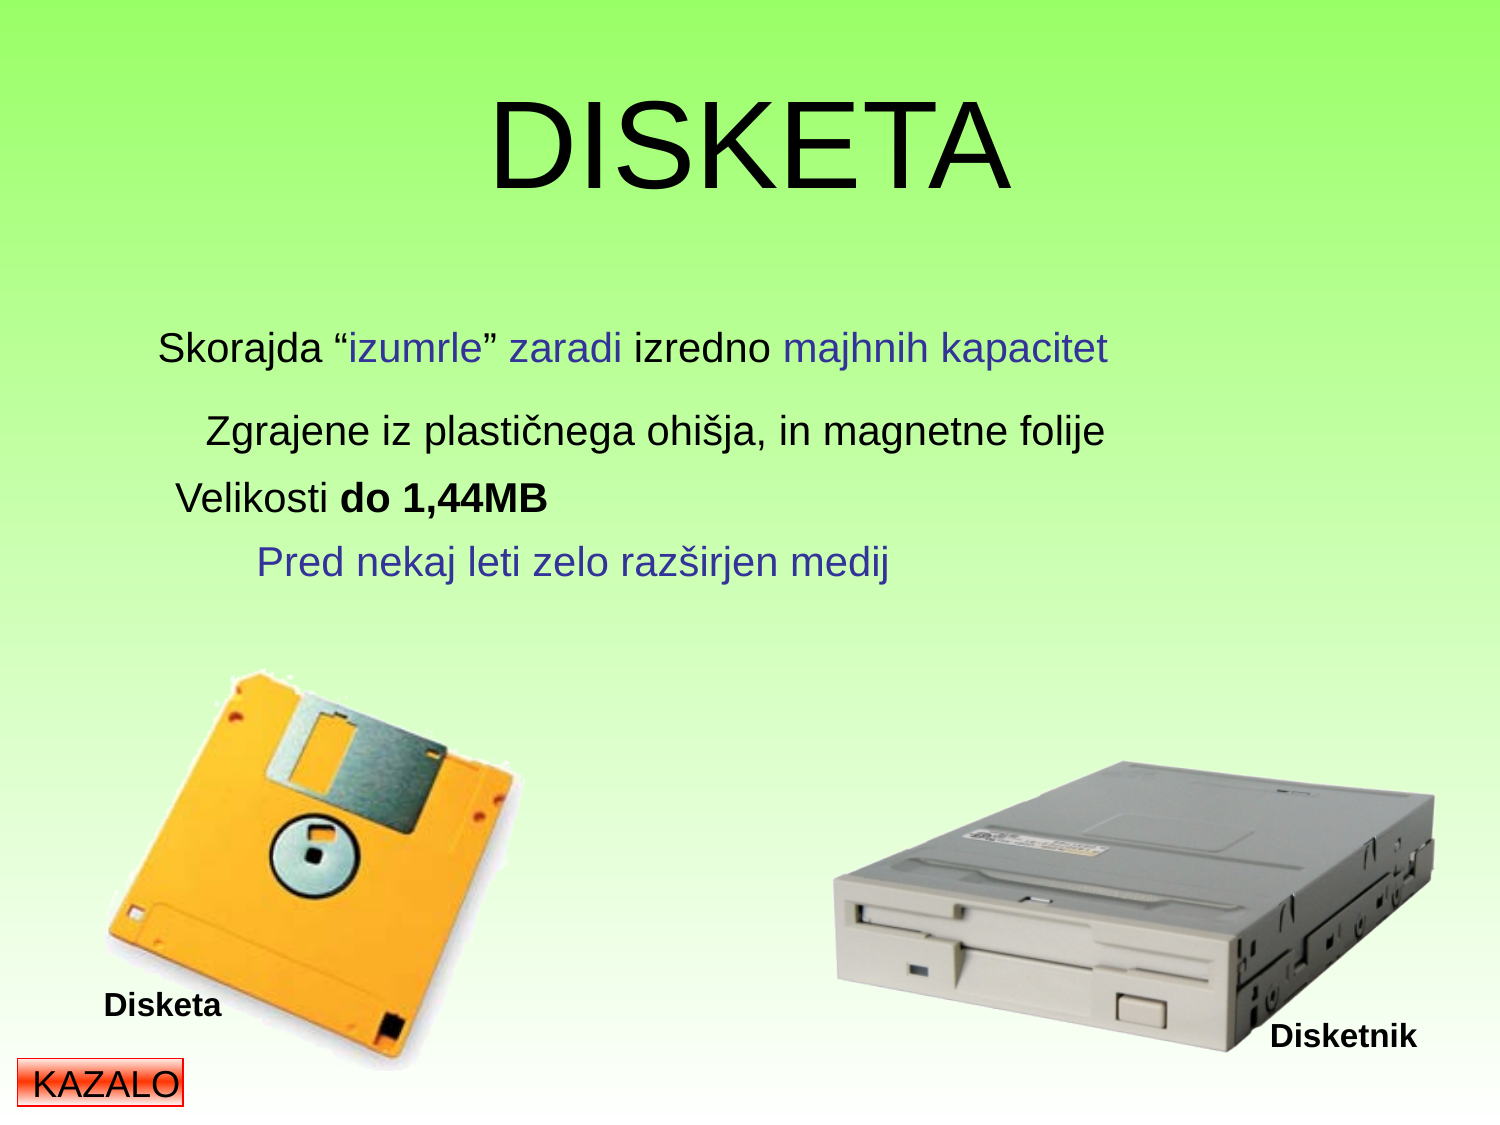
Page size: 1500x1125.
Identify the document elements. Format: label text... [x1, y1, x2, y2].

text_box KAZALO [17, 1058, 183, 1106]
picture [820, 732, 1461, 1076]
text_box Zgrajene iz plastičnega ohišja, in magnetne folije [190, 396, 1121, 461]
picture [100, 668, 526, 1071]
title DISKETA [75, 45, 1425, 233]
text_box Disketnik [1255, 1006, 1433, 1062]
text_box Pred nekaj leti zelo razširjen medij [241, 527, 905, 592]
text_box Disketa [88, 976, 237, 1031]
text_box Skorajda “izumrle” zaradi izredno majhnih kapacitet [143, 313, 1123, 379]
text_box Velikosti do 1,44MB [160, 463, 564, 529]
